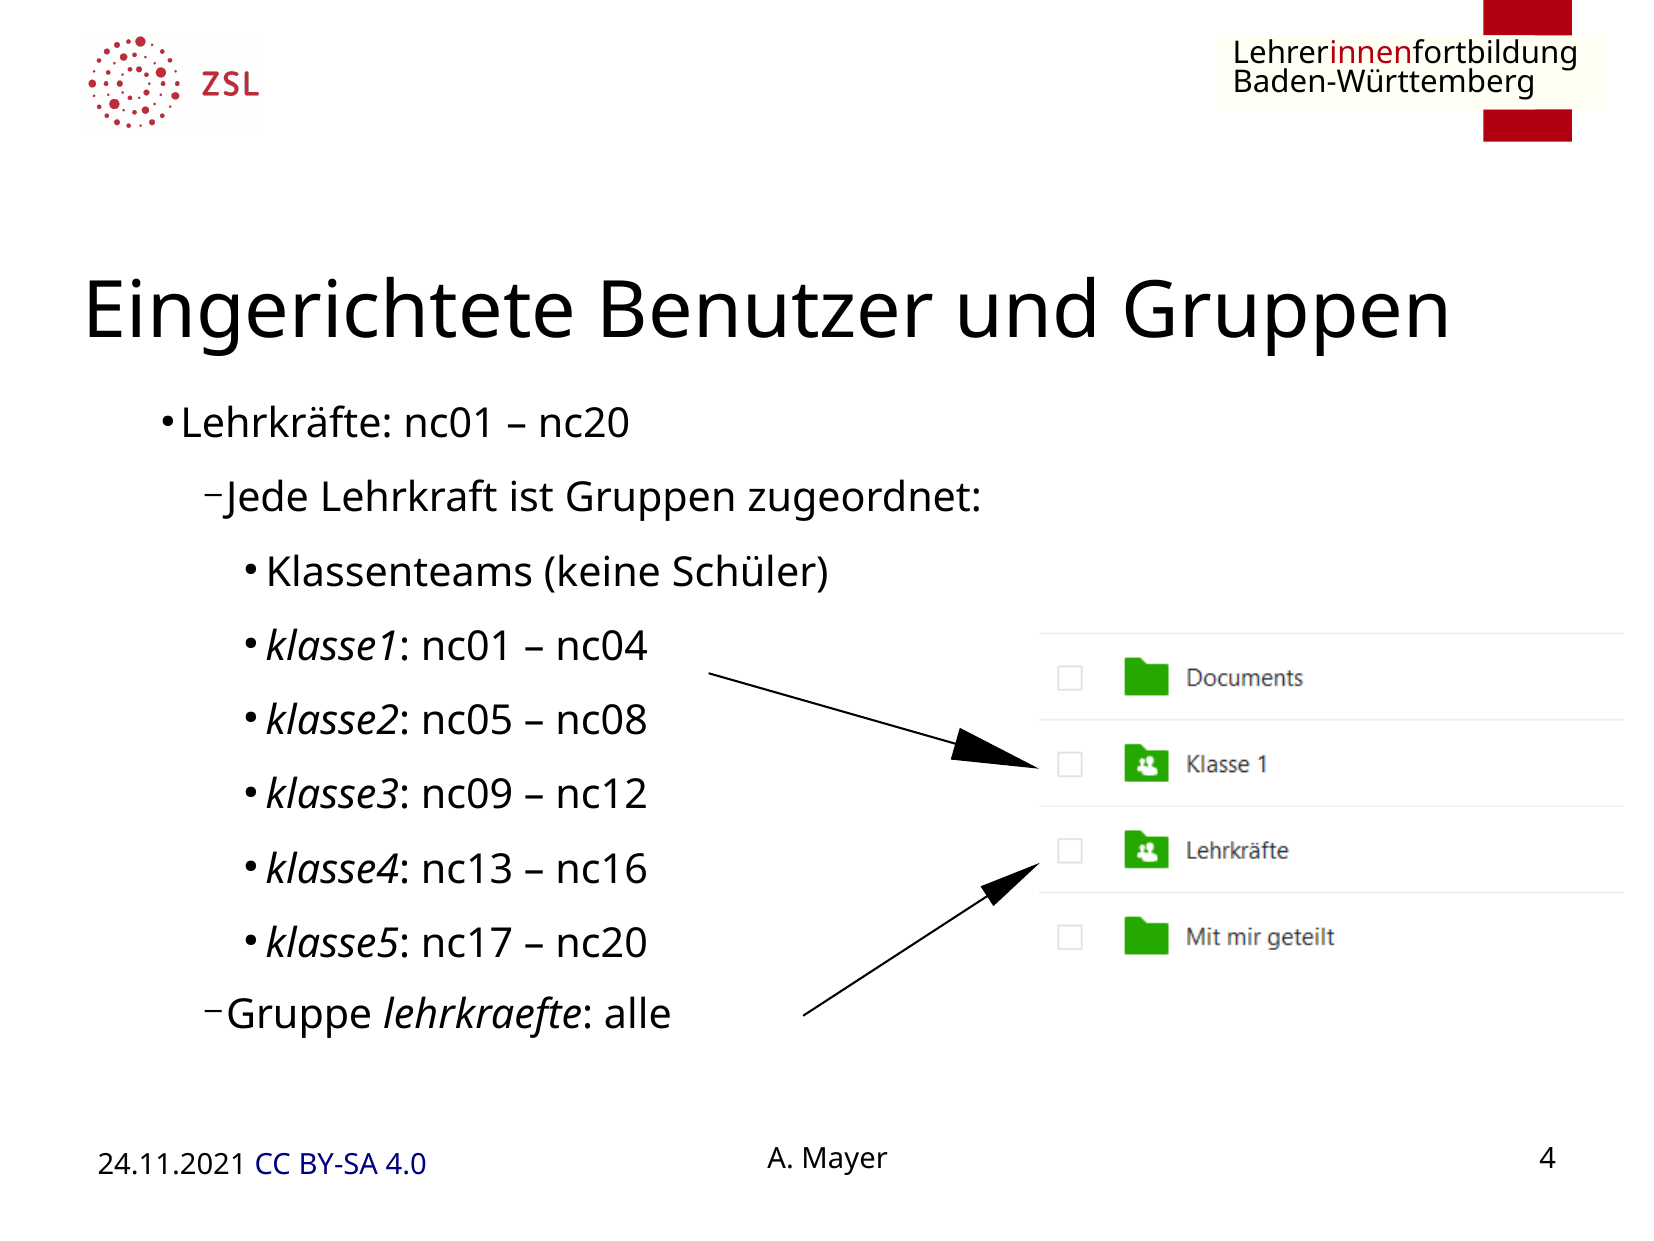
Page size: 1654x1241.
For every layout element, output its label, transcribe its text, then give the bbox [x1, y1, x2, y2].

picture [1039, 625, 1624, 972]
list Lehrkräfte: nc01 – nc20 Jede Lehrkraft ist Gruppen zugeordnet: Klassenteams (keine Schüler) klasse1: nc01 – nc04 klasse2: nc05 – nc08 klasse3: nc09 – nc12 klasse4: nc13 – nc16 klasse5: nc17 – nc20 Gruppe lehrkraefte: alle [82, 393, 1571, 1051]
picture [87, 35, 260, 129]
title Eingerichtete Benutzer und Gruppen [82, 255, 1571, 359]
